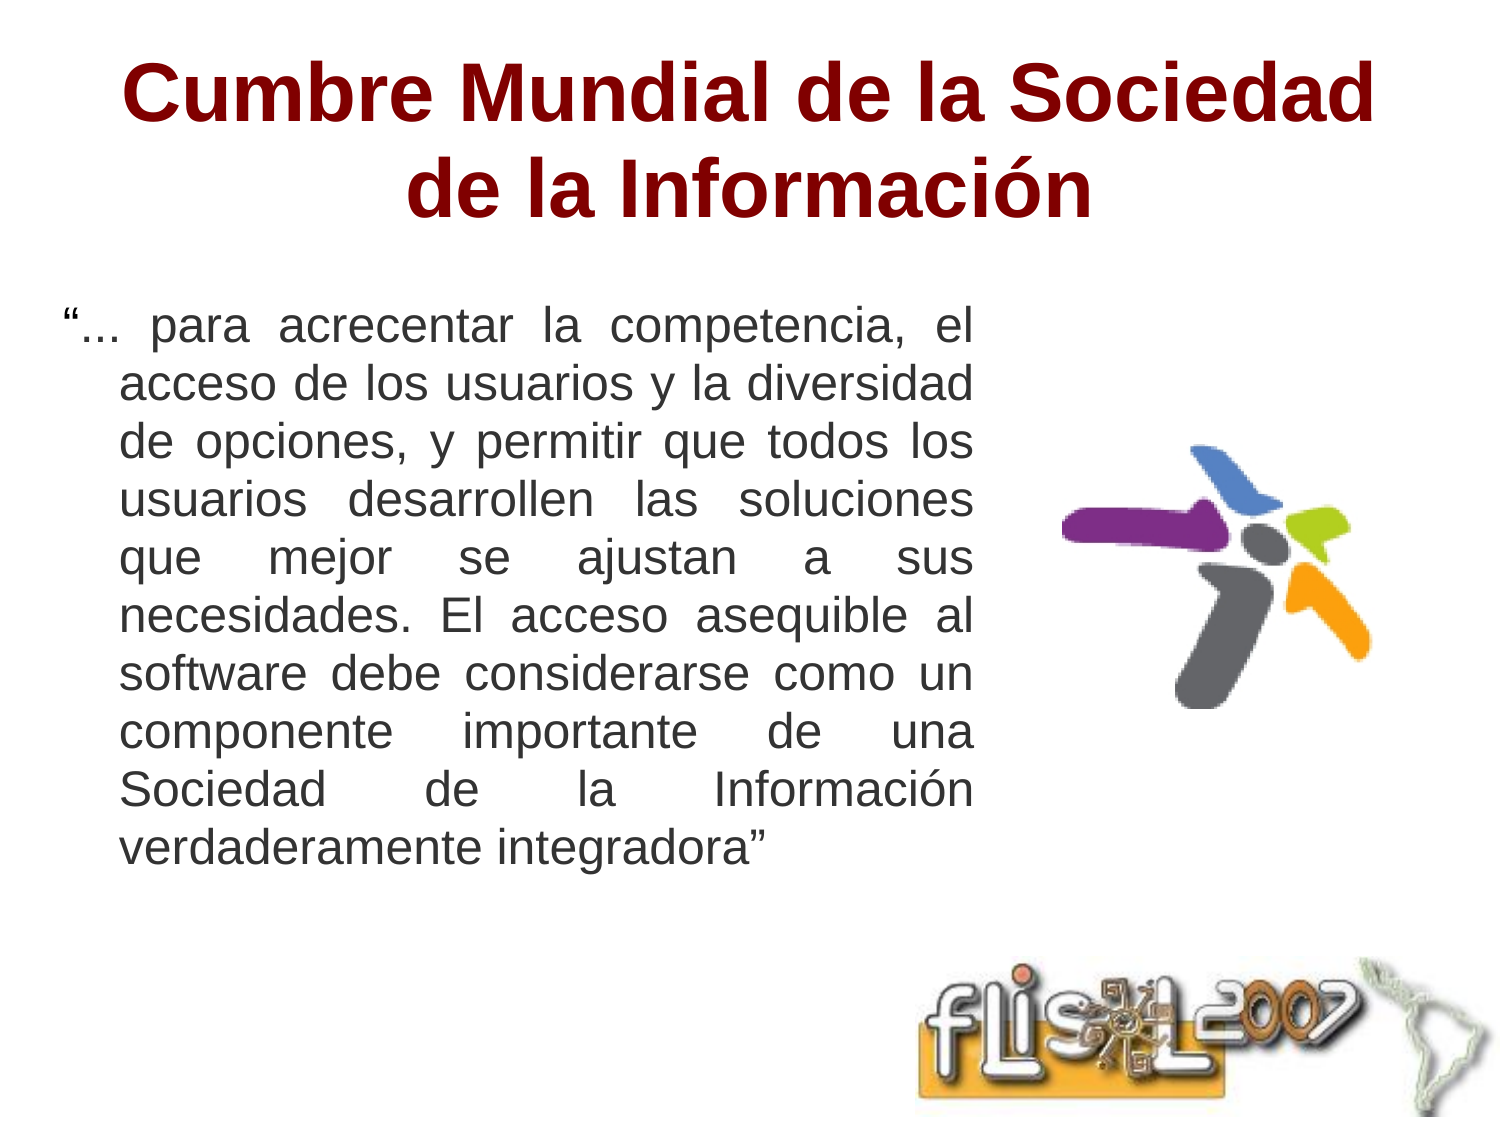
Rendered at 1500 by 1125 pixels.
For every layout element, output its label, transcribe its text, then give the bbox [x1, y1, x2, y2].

list “... para acrecentar la competencia, el acceso de los usuarios y la diversidad de opciones, y permitir que todos los usuarios desarrollen las soluciones que mejor se ajustan a sus necesidades. El acceso asequible al software debe considerarse como un componente importante de una Sociedad de la Información verdaderamente integradora” [63, 295, 975, 938]
picture [915, 956, 1500, 1117]
picture [1062, 444, 1396, 709]
title Cumbre Mundial de la Sociedad de la Información [75, 21, 1426, 256]
